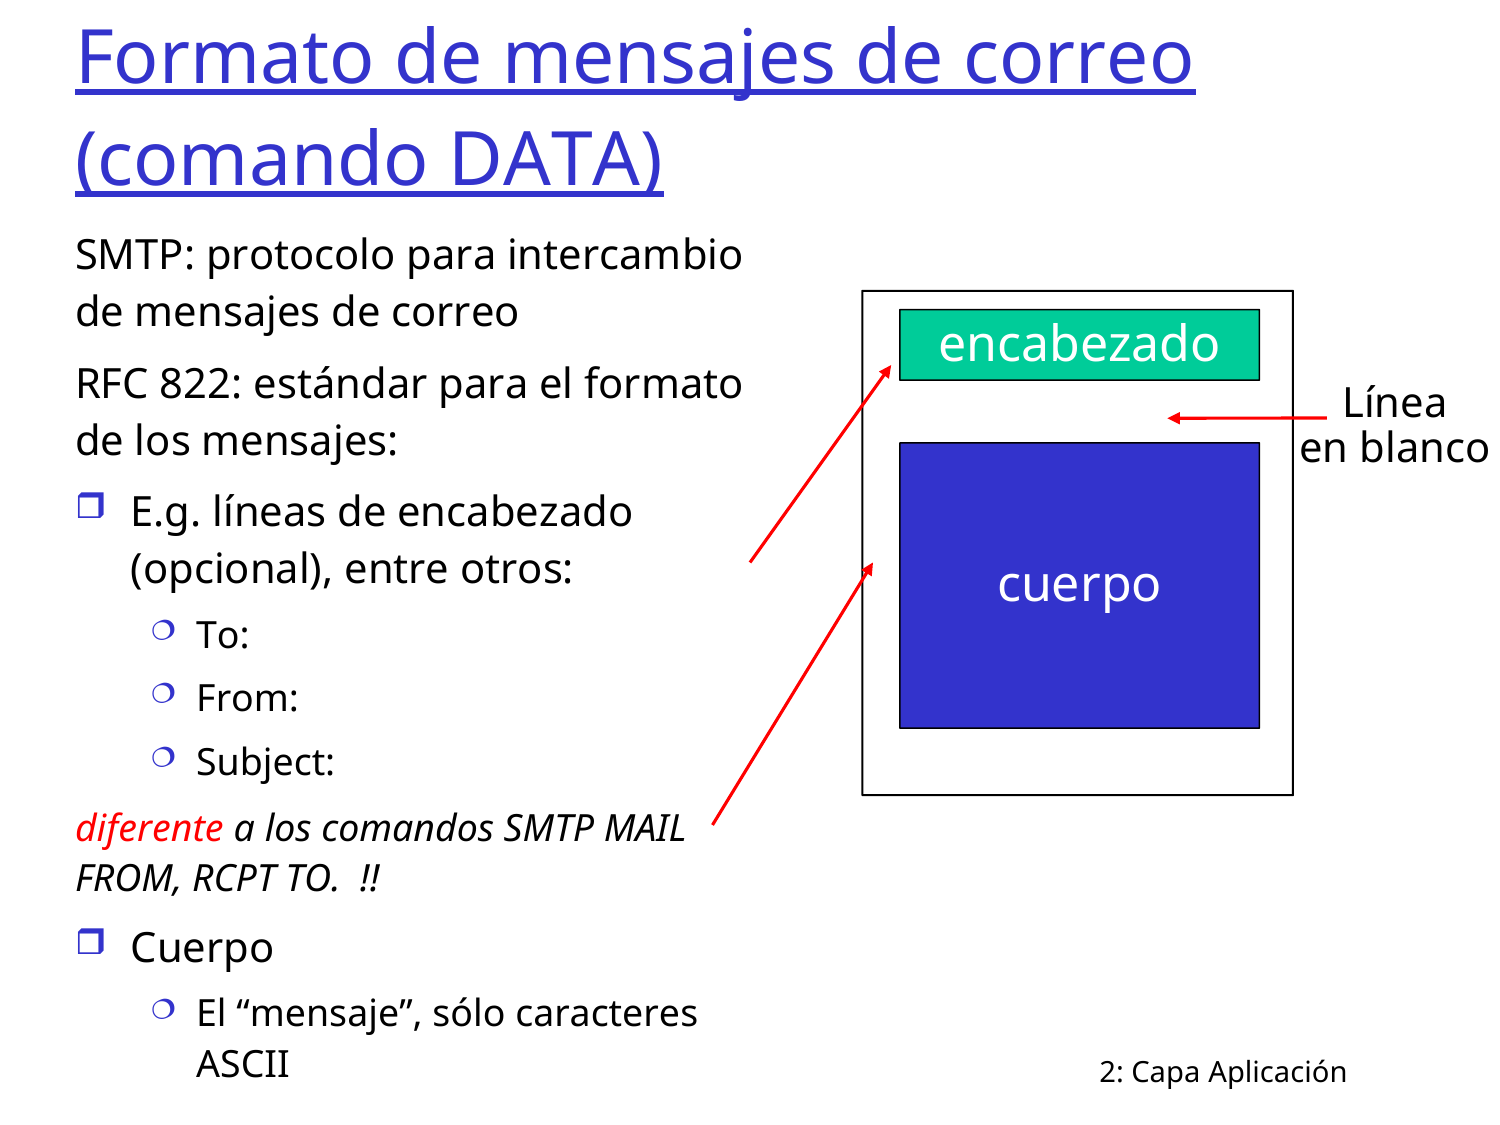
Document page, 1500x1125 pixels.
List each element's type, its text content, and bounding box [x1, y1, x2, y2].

text_box Línea en blanco [1284, 373, 1291, 416]
title Formato de mensajes de correo (comando DATA)‏ [75, 22, 1426, 188]
text_box Línea en blanco [1284, 420, 1291, 479]
text_box cuerpo [899, 442, 1260, 729]
list SMTP: protocolo para intercambio de mensajes de correo RFC 822: estándar para el formato de los mensajes: E.g. líneas de encabezado (opcional), entre otros: To: From: Subject: diferente a los comandos SMTP MAIL FROM, RCPT TO. !! Cuerpo El “mensaje”, sólo caracteres ASCII [75, 224, 788, 978]
text_box Línea en blanco [1294, 373, 1500, 479]
text_box encabezado [899, 309, 1260, 381]
